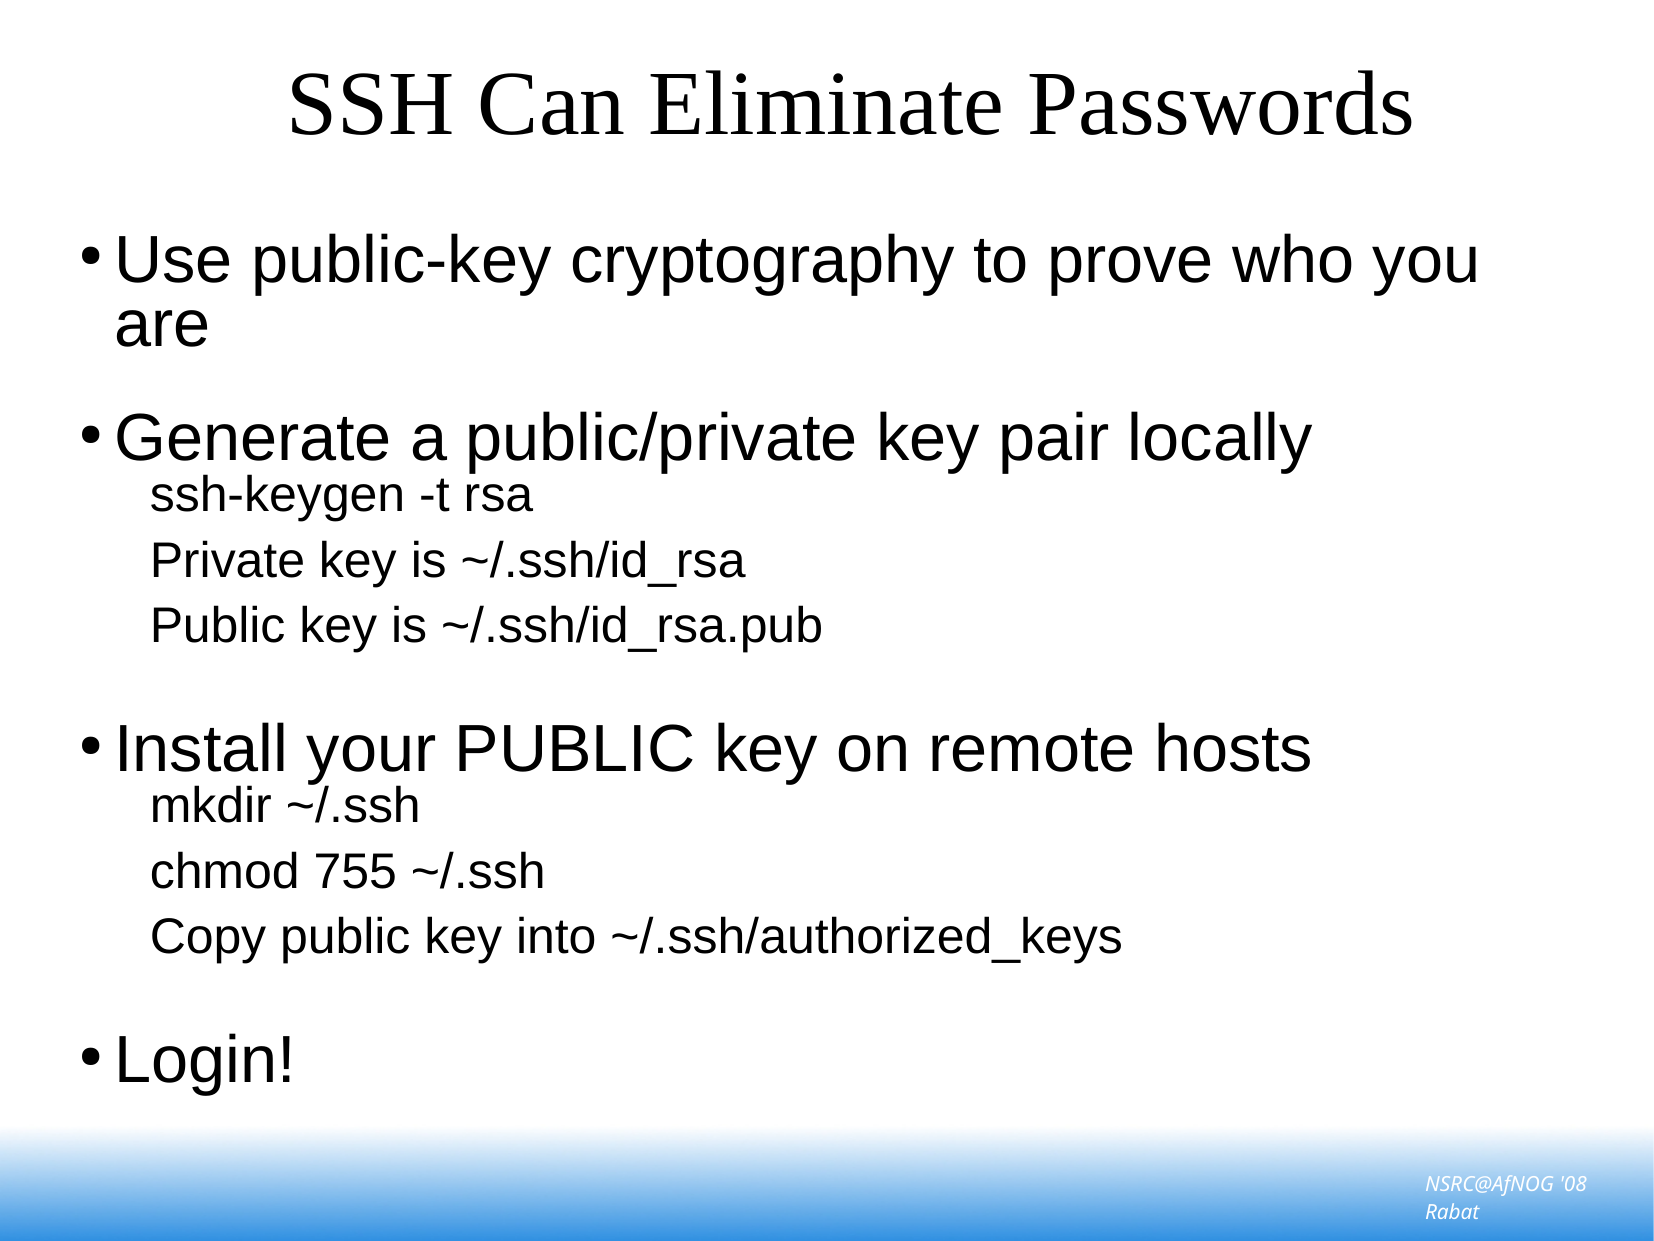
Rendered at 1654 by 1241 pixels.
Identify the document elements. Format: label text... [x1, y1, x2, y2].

list Use public-key cryptography to prove who you are Generate a public/private key pair locally ssh-keygen -t rsa Private key is ~/.ssh/id_rsa Public key is ~/.ssh/id_rsa.pub Install your PUBLIC key on remote hosts mkdir ~/.ssh chmod 755 ~/.ssh Copy public key into ~/.ssh/authorized_keys Login! [43, 230, 1522, 1133]
picture [0, 1124, 1654, 1241]
title SSH Can Eliminate Passwords [65, 52, 1638, 206]
